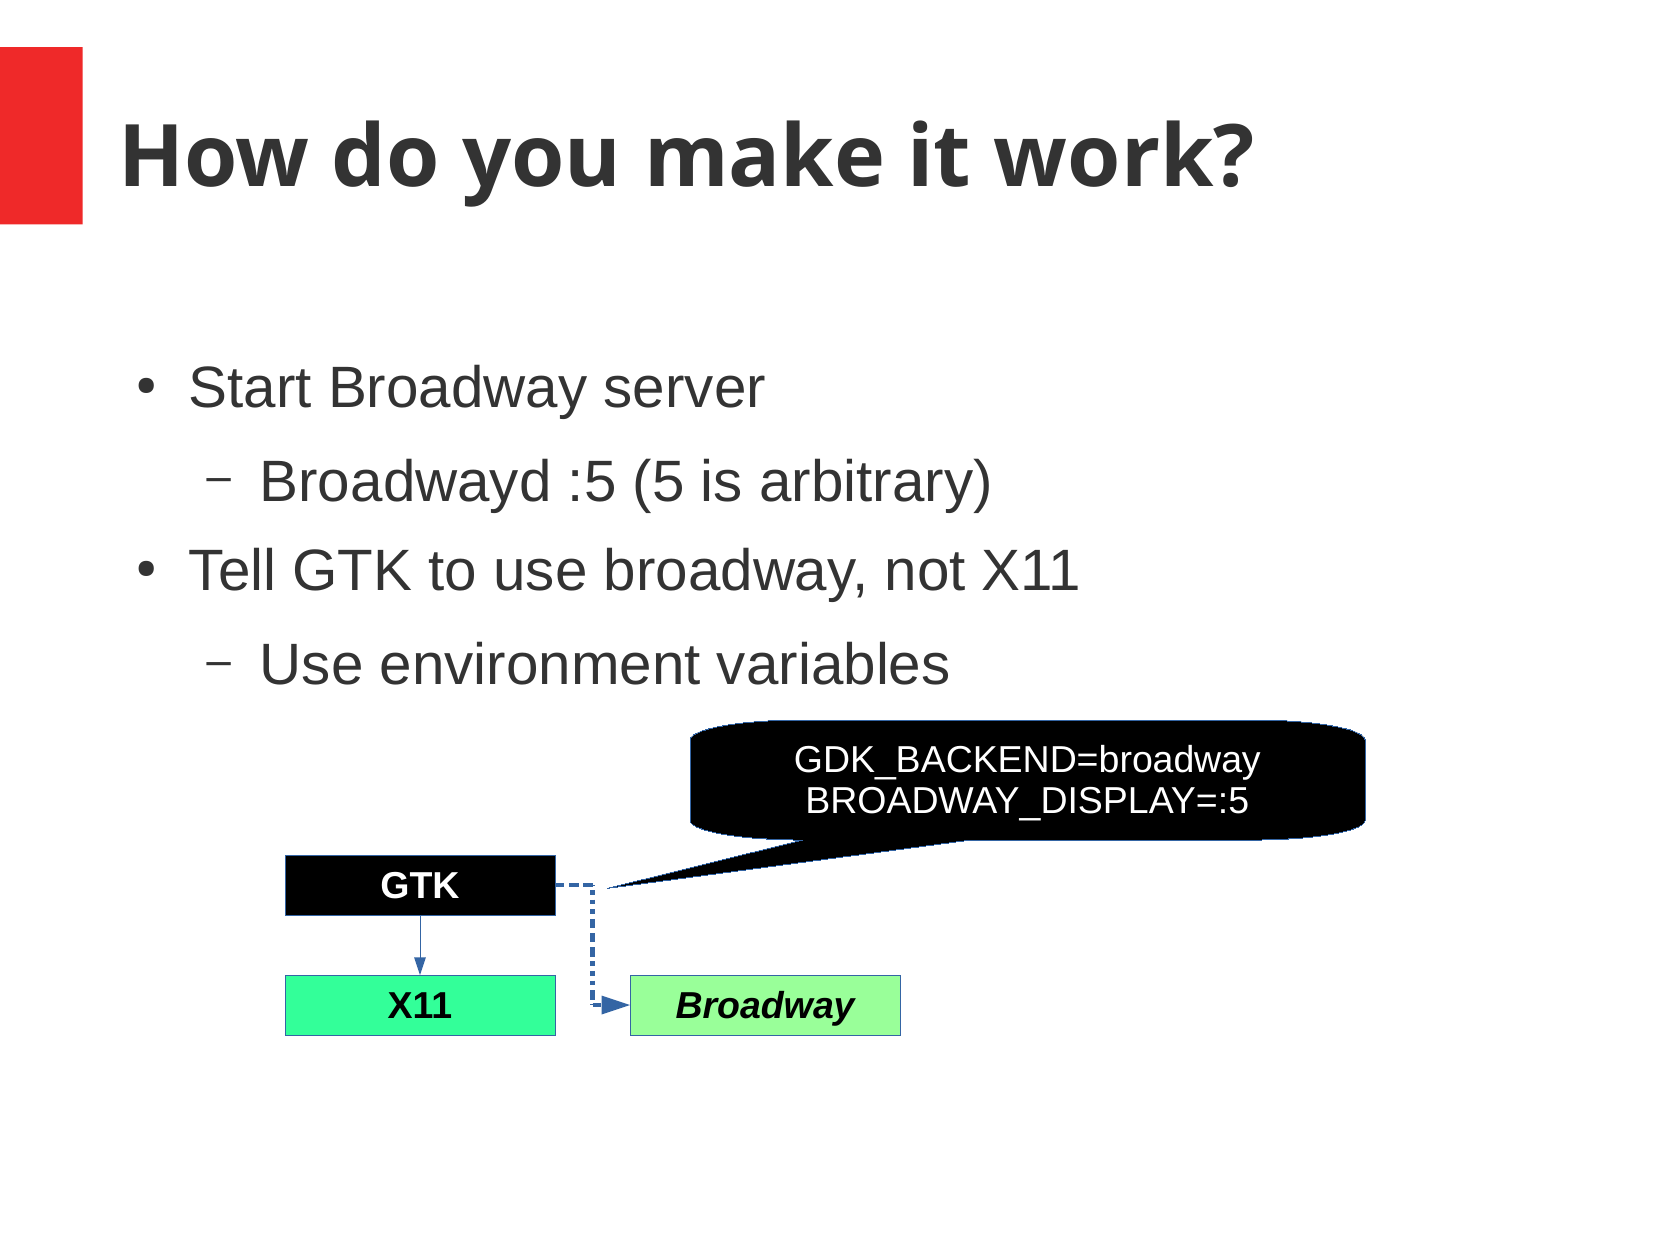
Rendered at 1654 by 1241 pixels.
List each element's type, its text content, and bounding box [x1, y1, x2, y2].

text_box Broadway [630, 975, 901, 1036]
text_box GTK [285, 855, 556, 916]
text_box X11 [285, 975, 556, 1036]
list Start Broadway server Broadwayd :5 (5 is arbitrary) Tell GTK to use broadway, not X11 Use environment variables [118, 354, 1536, 1074]
text_box GDK_BACKEND=broadway BROADWAY_DISPLAY=:5 [607, 720, 1366, 889]
title How do you make it work? [118, 49, 1571, 257]
